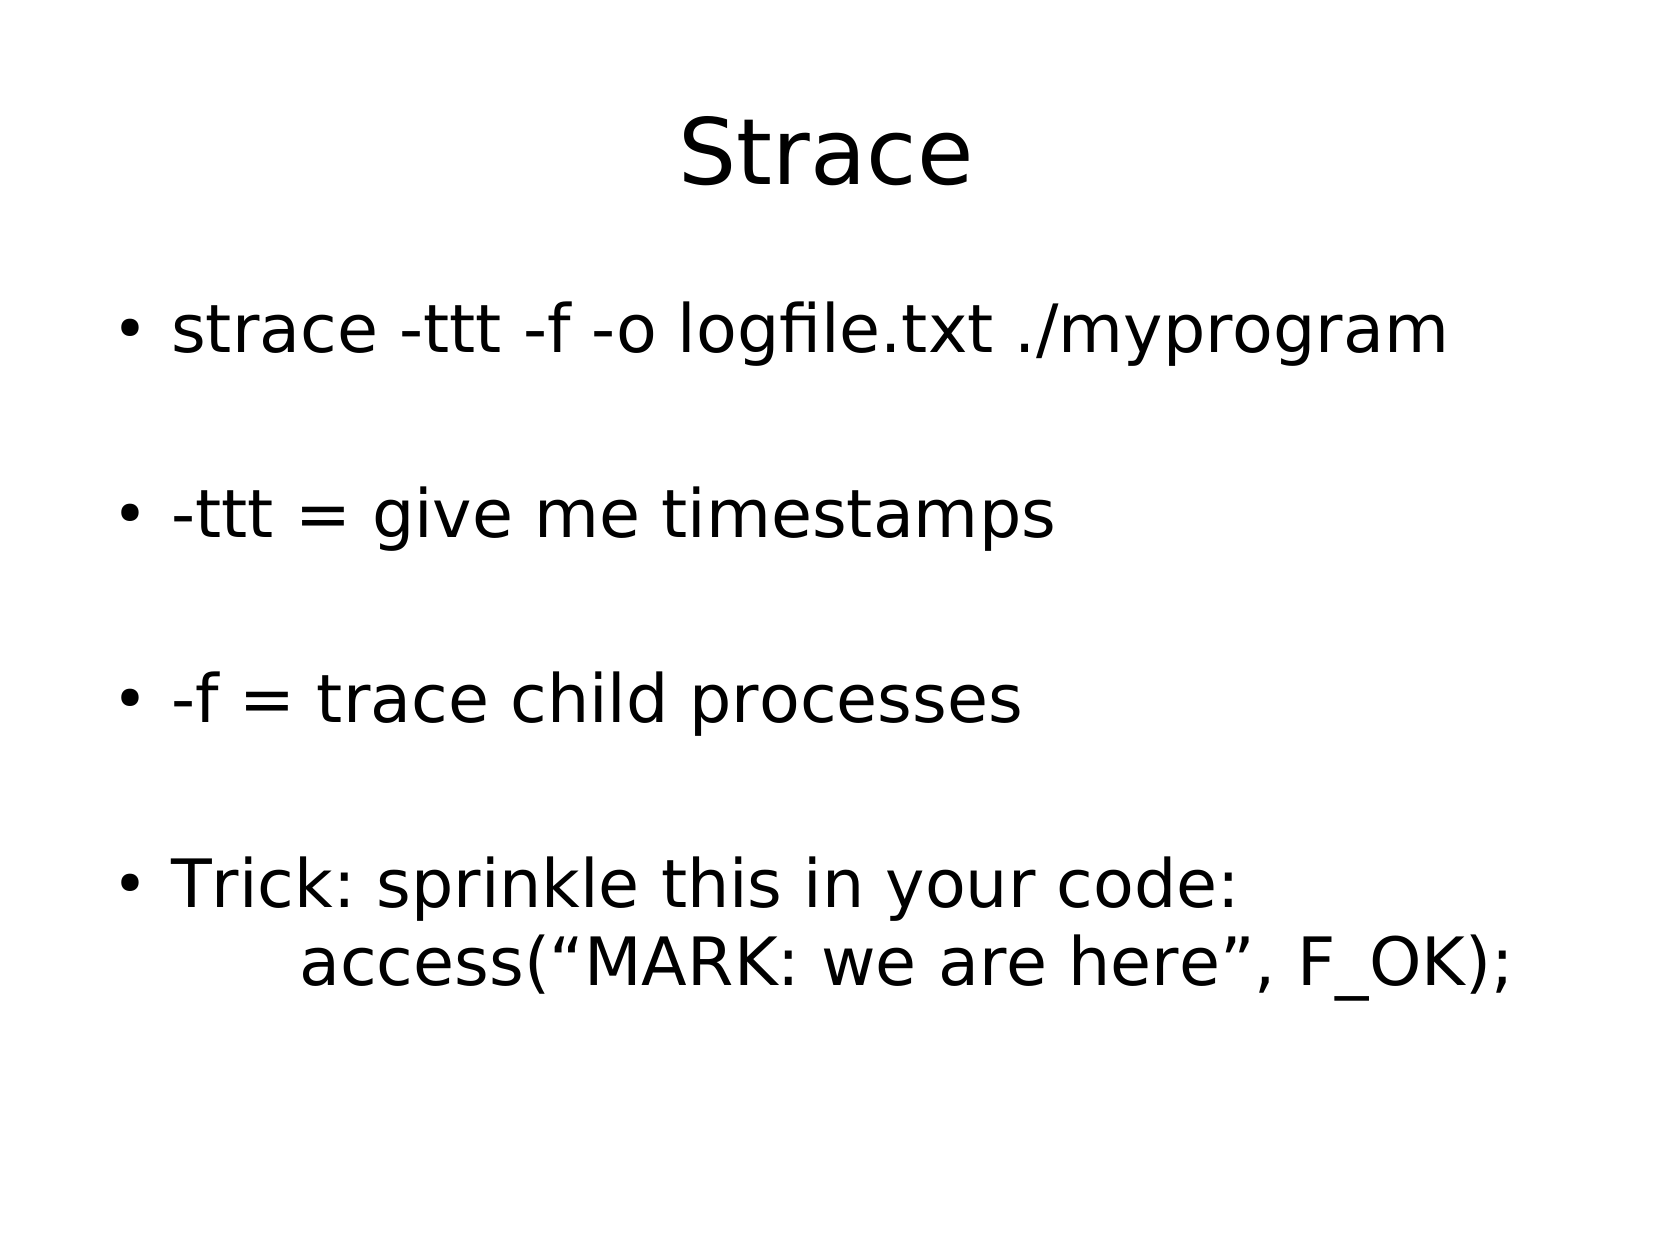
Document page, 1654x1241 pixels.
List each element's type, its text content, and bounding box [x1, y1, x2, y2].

list strace -ttt -f -o logfile.txt ./myprogram -ttt = give me timestamps -f = trace child processes Trick: sprinkle this in your code: access(“MARK: we are here”, F_OK); [82, 290, 1571, 1109]
title Strace [82, 49, 1571, 257]
